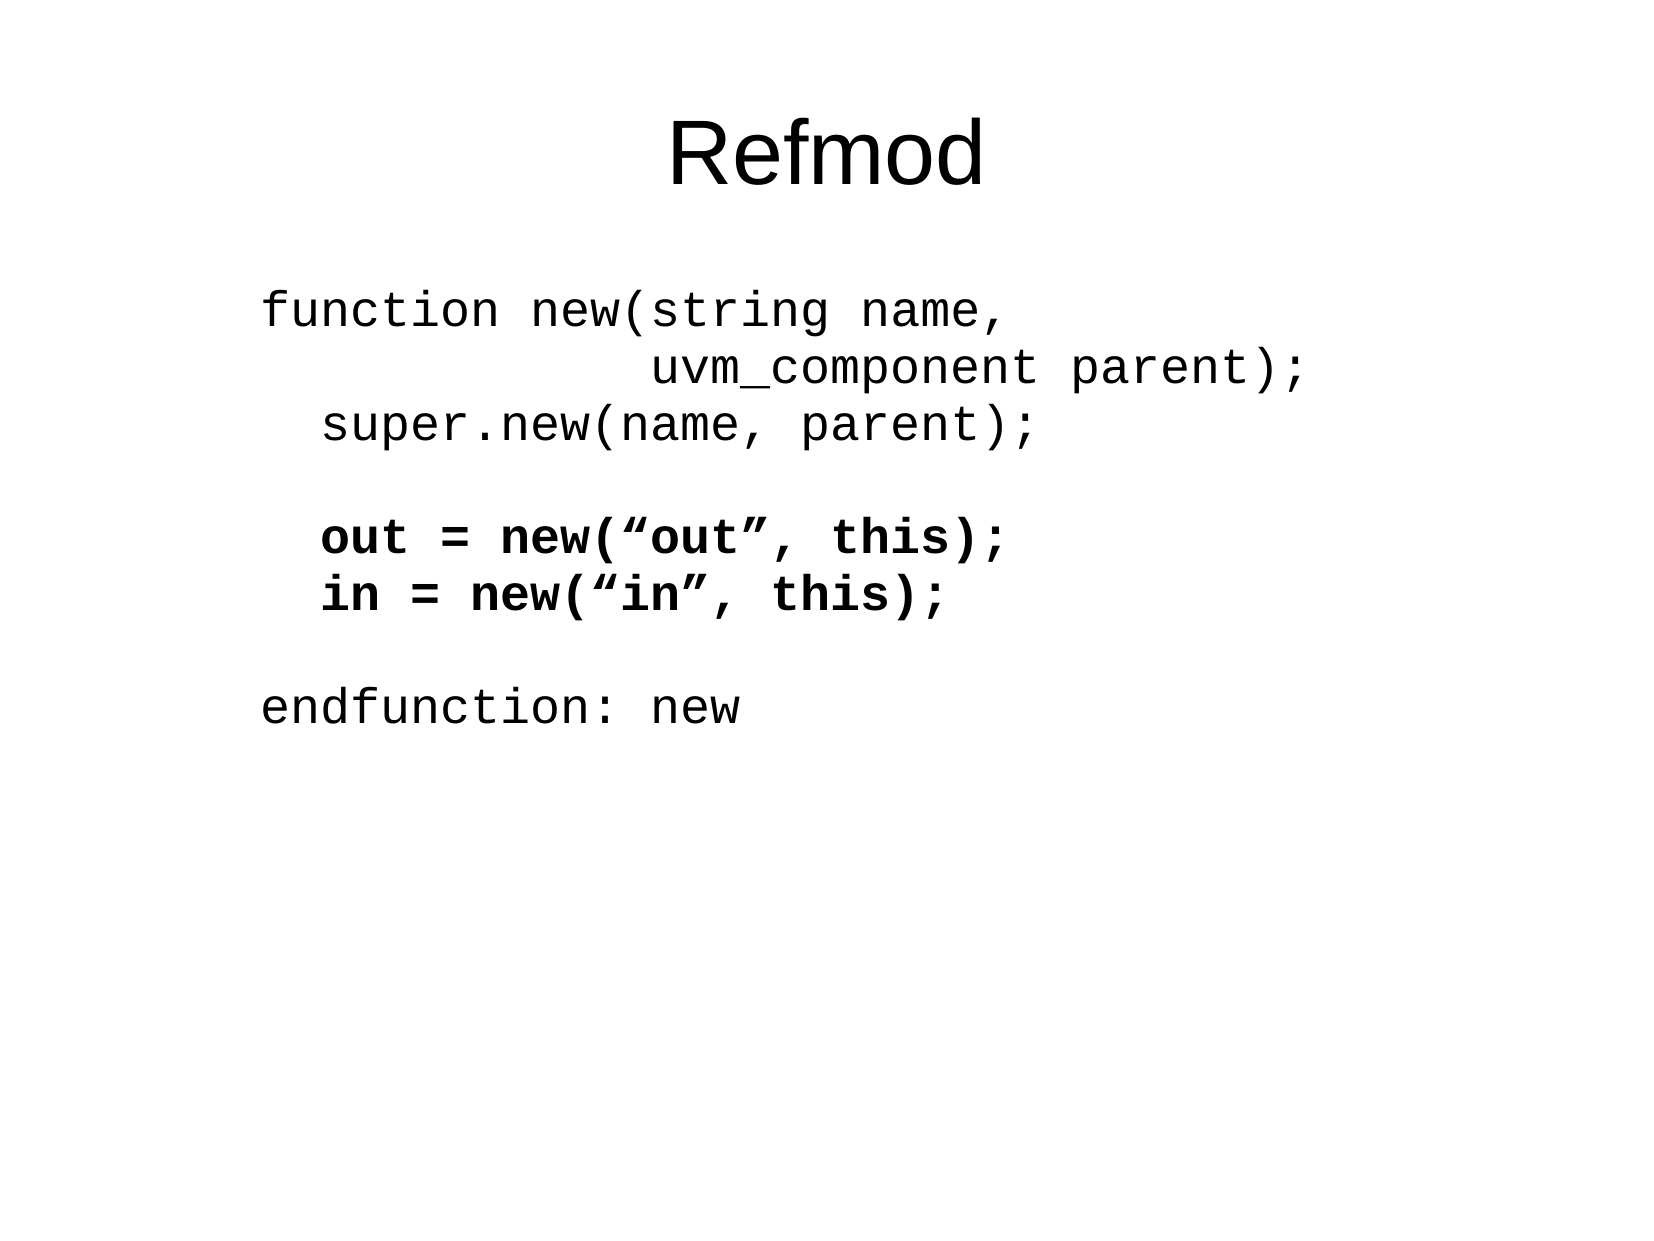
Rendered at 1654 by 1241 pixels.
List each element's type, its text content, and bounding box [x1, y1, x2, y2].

list function new(string name, uvm_component parent); super.new(name, parent); out = new(“out”, this); in = new(“in”, this); endfunction: new [260, 285, 1311, 1156]
title Refmod [82, 49, 1571, 257]
